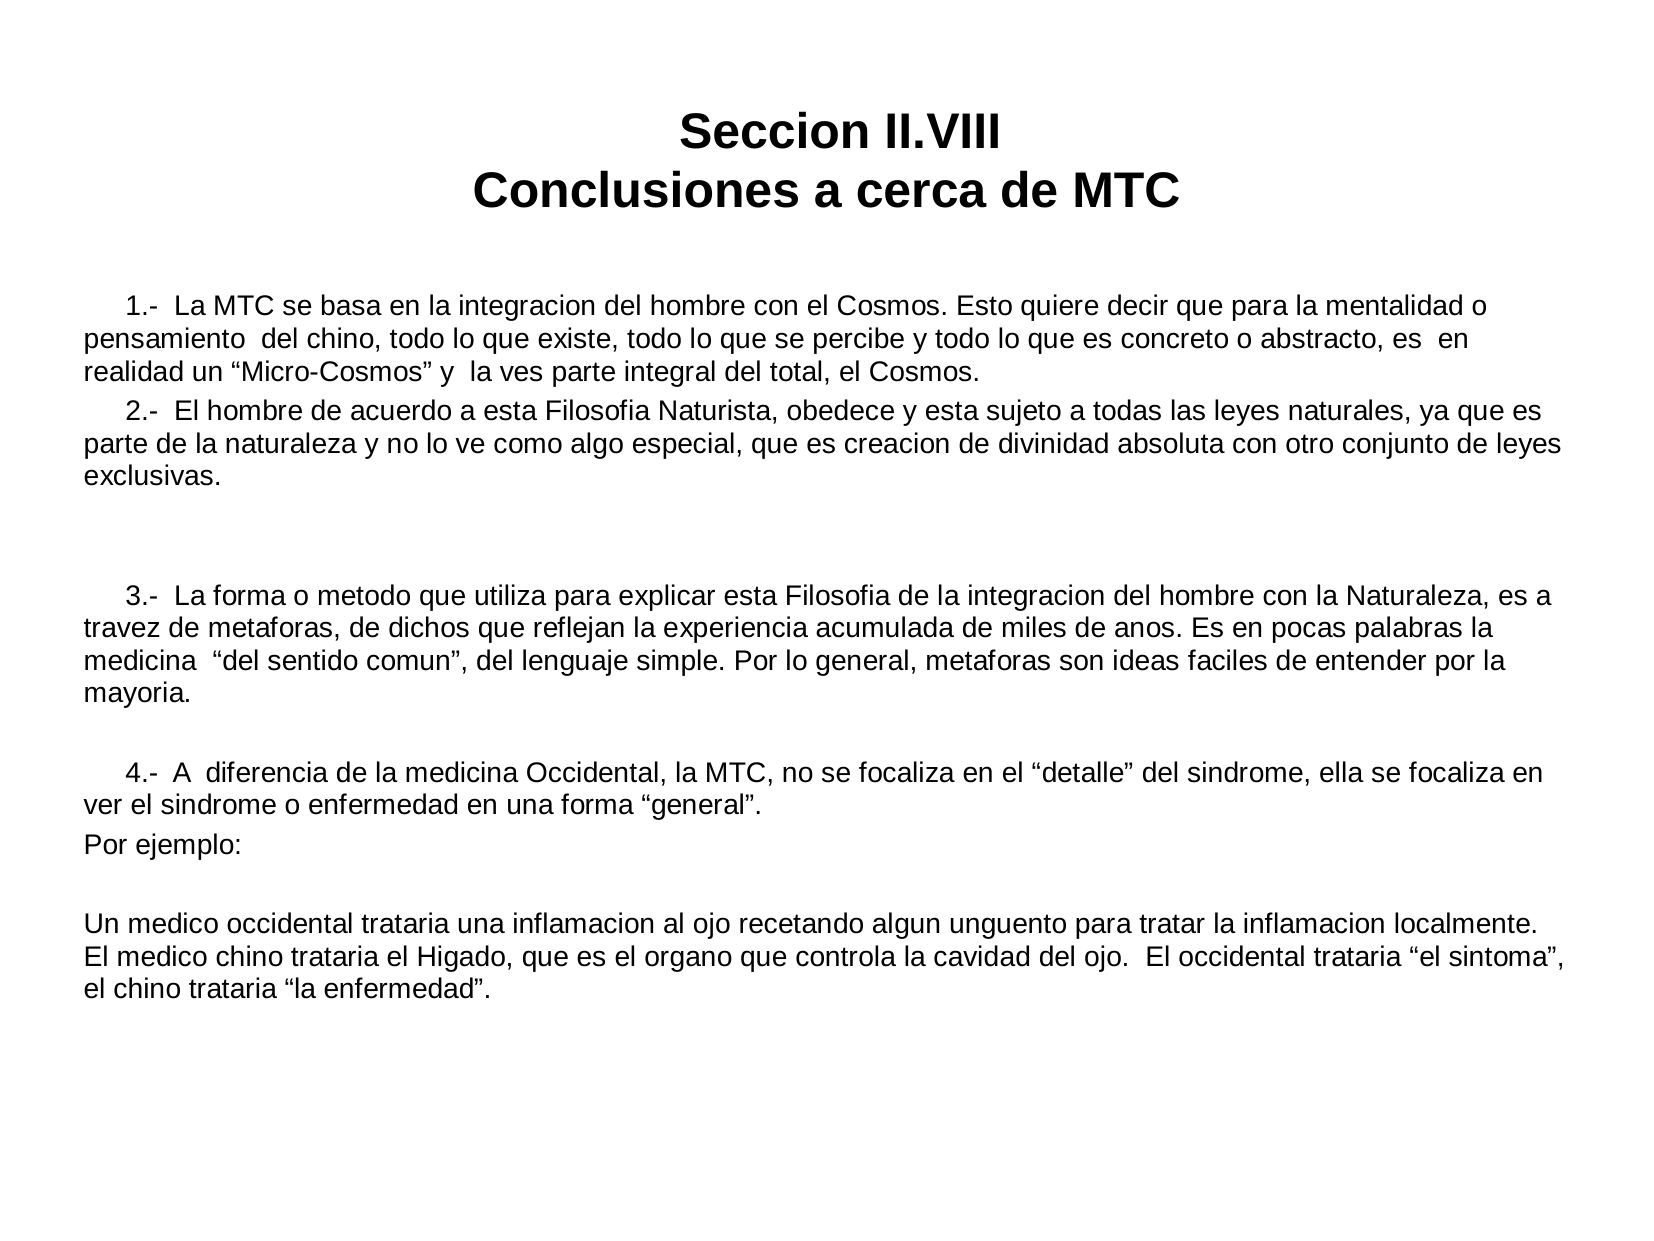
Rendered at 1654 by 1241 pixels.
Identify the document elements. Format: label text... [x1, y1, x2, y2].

chart [82, 290, 1567, 1107]
title Seccion II.VIII Conclusiones a cerca de MTC [82, 49, 1571, 257]
